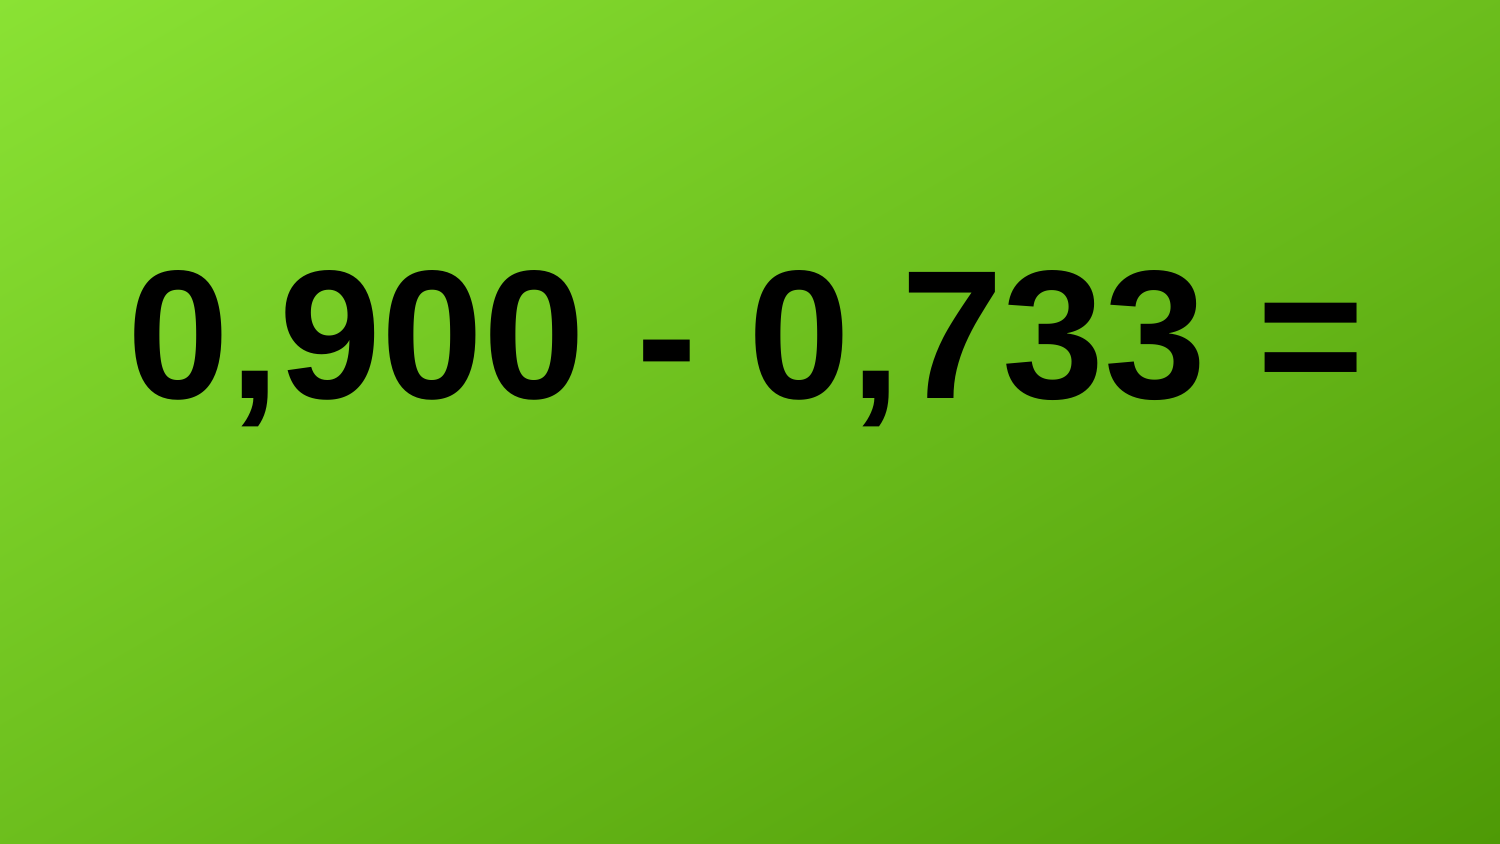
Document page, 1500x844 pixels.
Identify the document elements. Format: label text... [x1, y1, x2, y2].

text_box 0,900 - 0,733 = [112, 259, 1388, 450]
